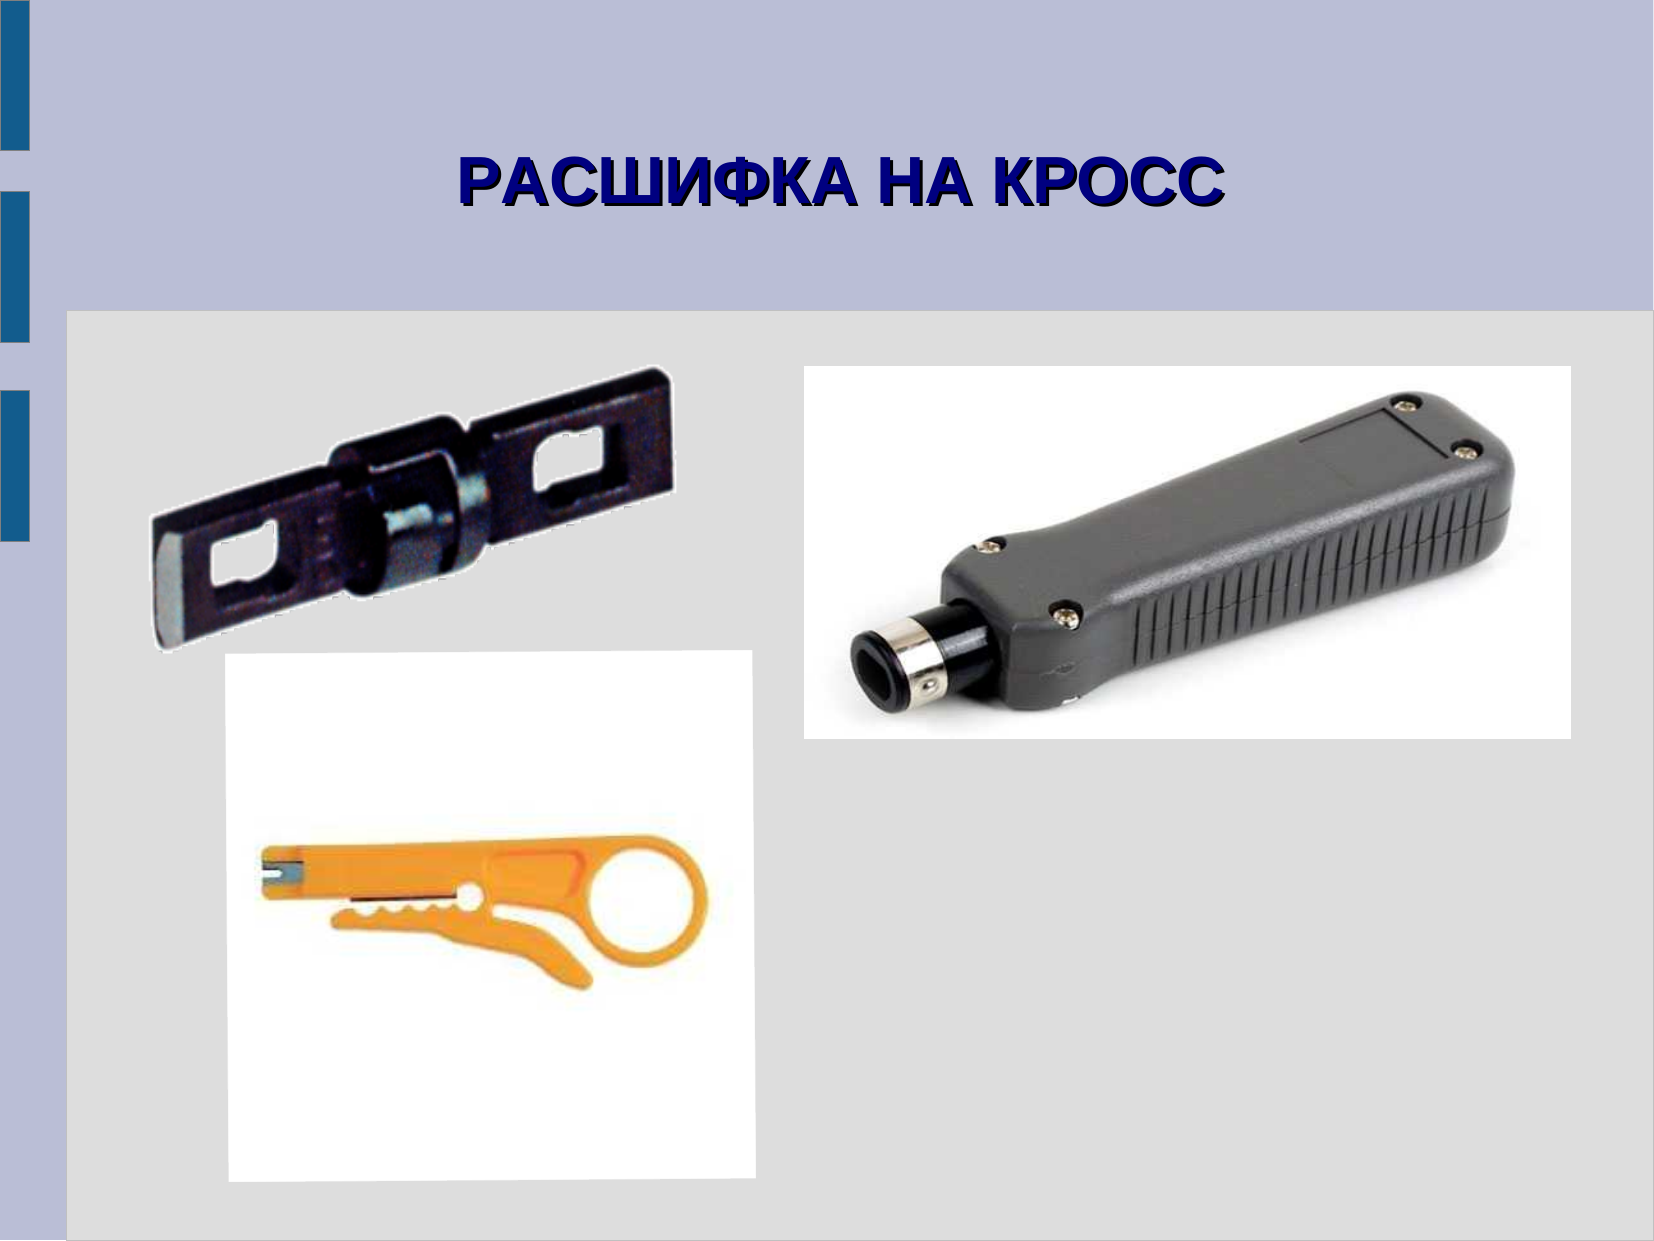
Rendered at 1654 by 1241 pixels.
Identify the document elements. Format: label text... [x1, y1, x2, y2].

picture [129, 354, 756, 1182]
title РАСШИФКА НА КРОСС [135, 76, 1548, 284]
picture [804, 366, 1571, 739]
